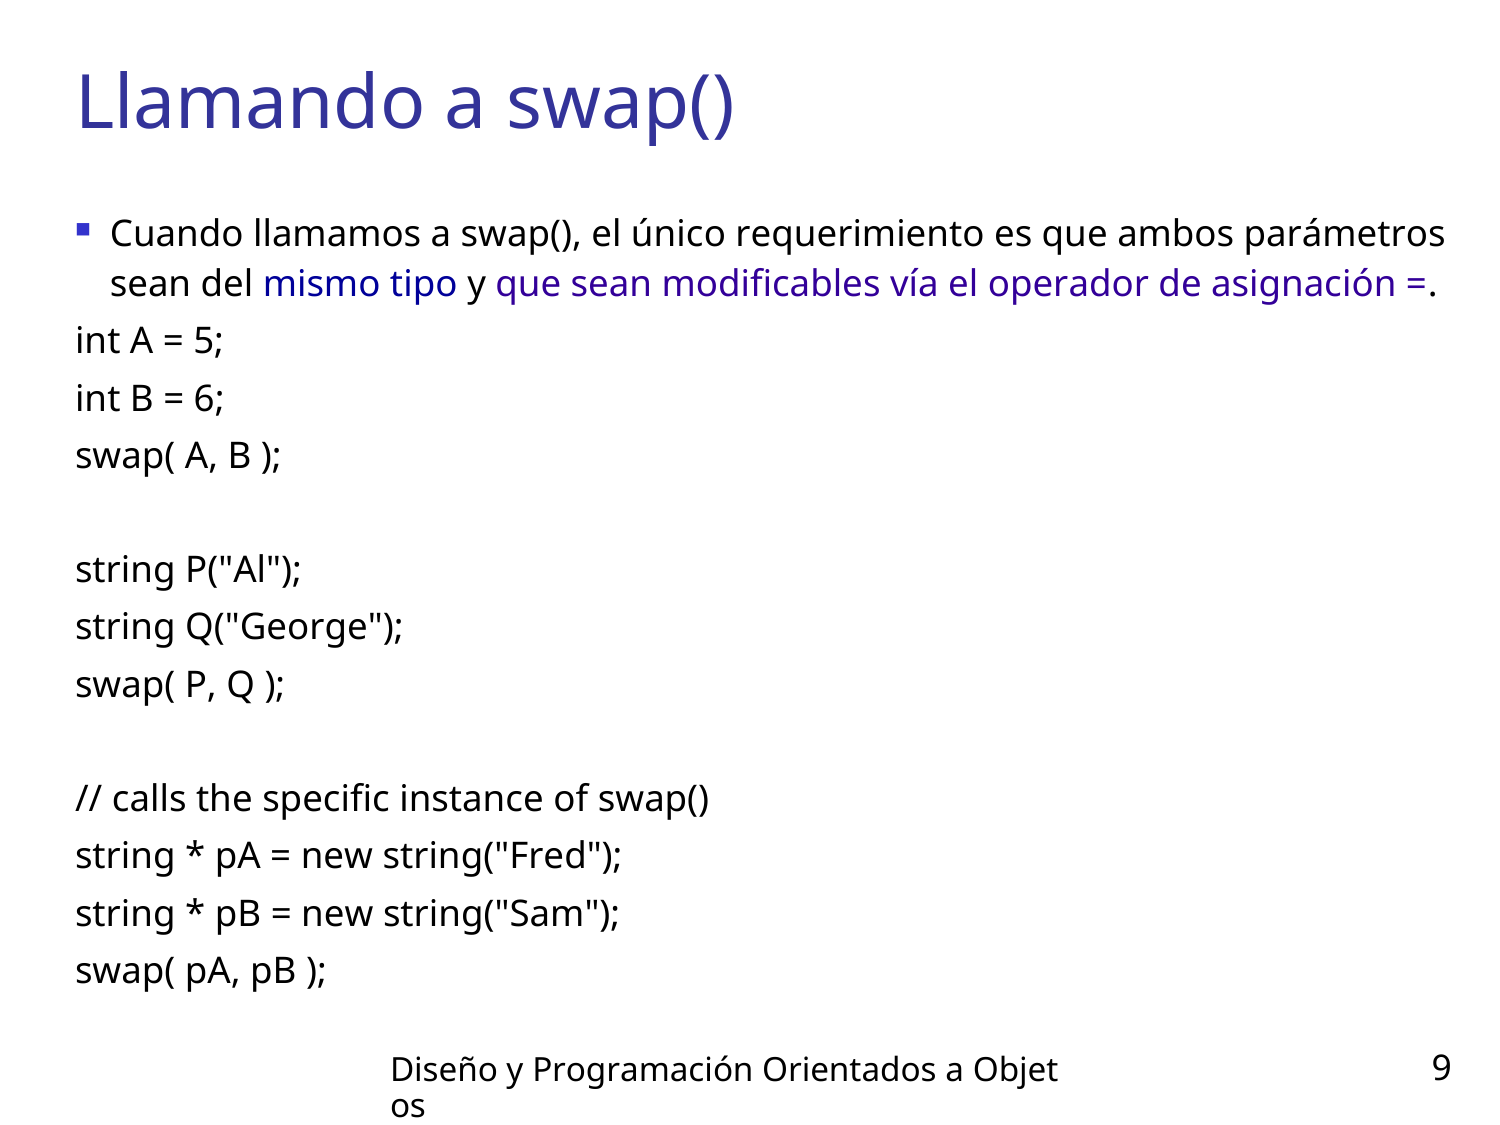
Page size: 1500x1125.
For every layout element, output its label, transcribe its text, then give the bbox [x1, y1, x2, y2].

list Cuando llamamos a swap(), el único requerimiento es que ambos parámetros sean del mismo tipo y que sean modificables vía el operador de asignación =. int A = 5; int B = 6; swap( A, B ); string P("Al"); string Q("George"); swap( P, Q ); // calls the specific instance of swap()‏ string * pA = new string("Fred"); string * pB = new string("Sam"); swap( pA, pB ); [75, 207, 1462, 1013]
title Llamando a swap()‏ [75, 18, 1466, 181]
